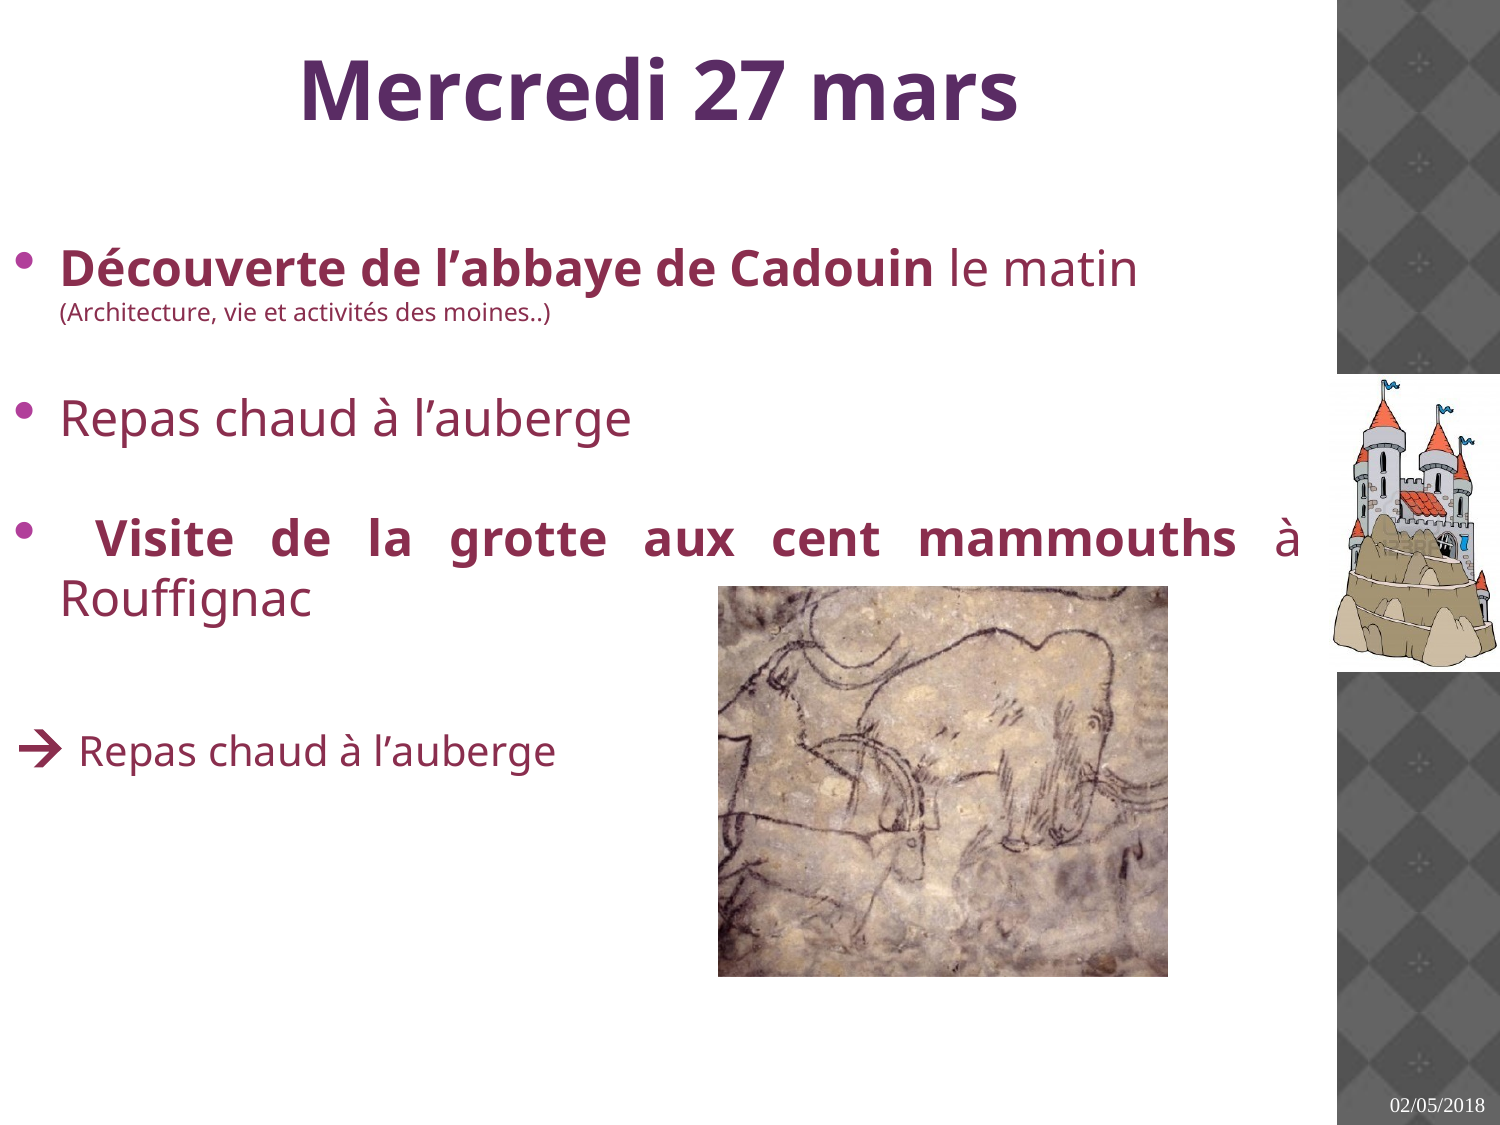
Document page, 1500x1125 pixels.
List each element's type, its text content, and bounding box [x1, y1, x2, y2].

picture [718, 586, 1168, 977]
text_box Mercredi 27 mars Découverte de l’abbaye de Cadouin le matin (Architecture, vie et activités des moines..) Repas chaud à l’auberge Visite de la grotte aux cent mammouths à Rouffignac  Repas chaud à l’auberge [0, 29, 1317, 882]
picture [1329, 0, 1500, 1125]
